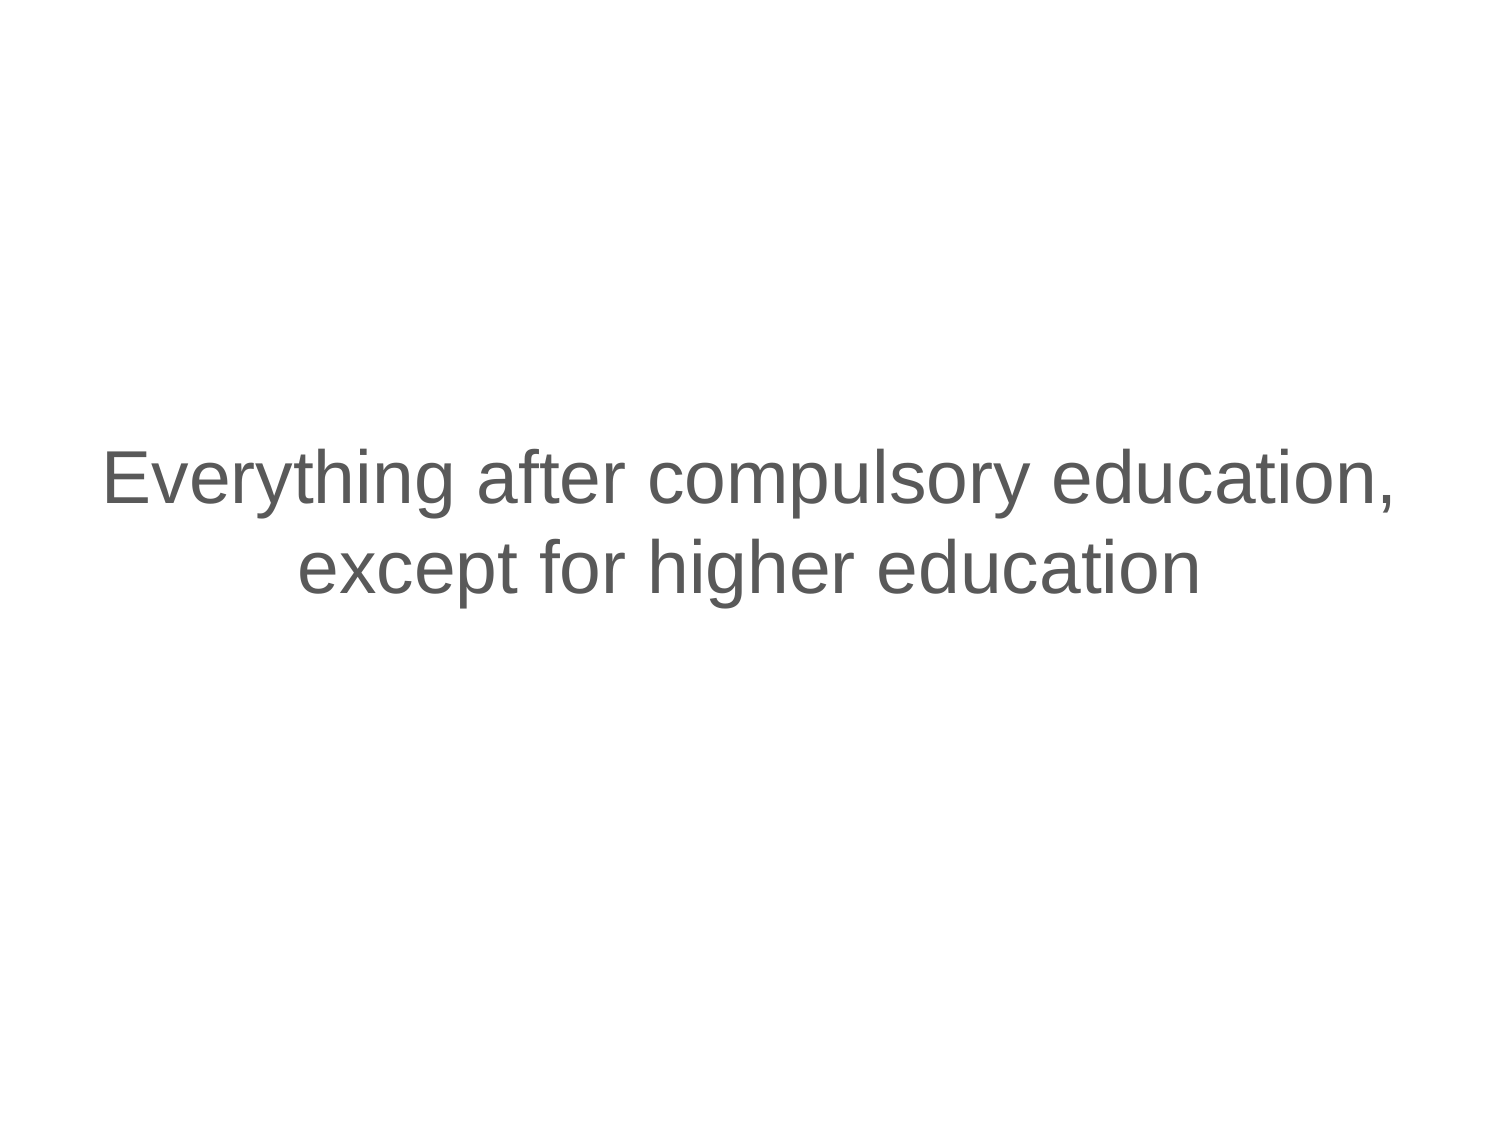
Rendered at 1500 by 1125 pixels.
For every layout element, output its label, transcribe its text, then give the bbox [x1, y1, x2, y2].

title Everything after compulsory education, except for higher education [75, 420, 1426, 609]
